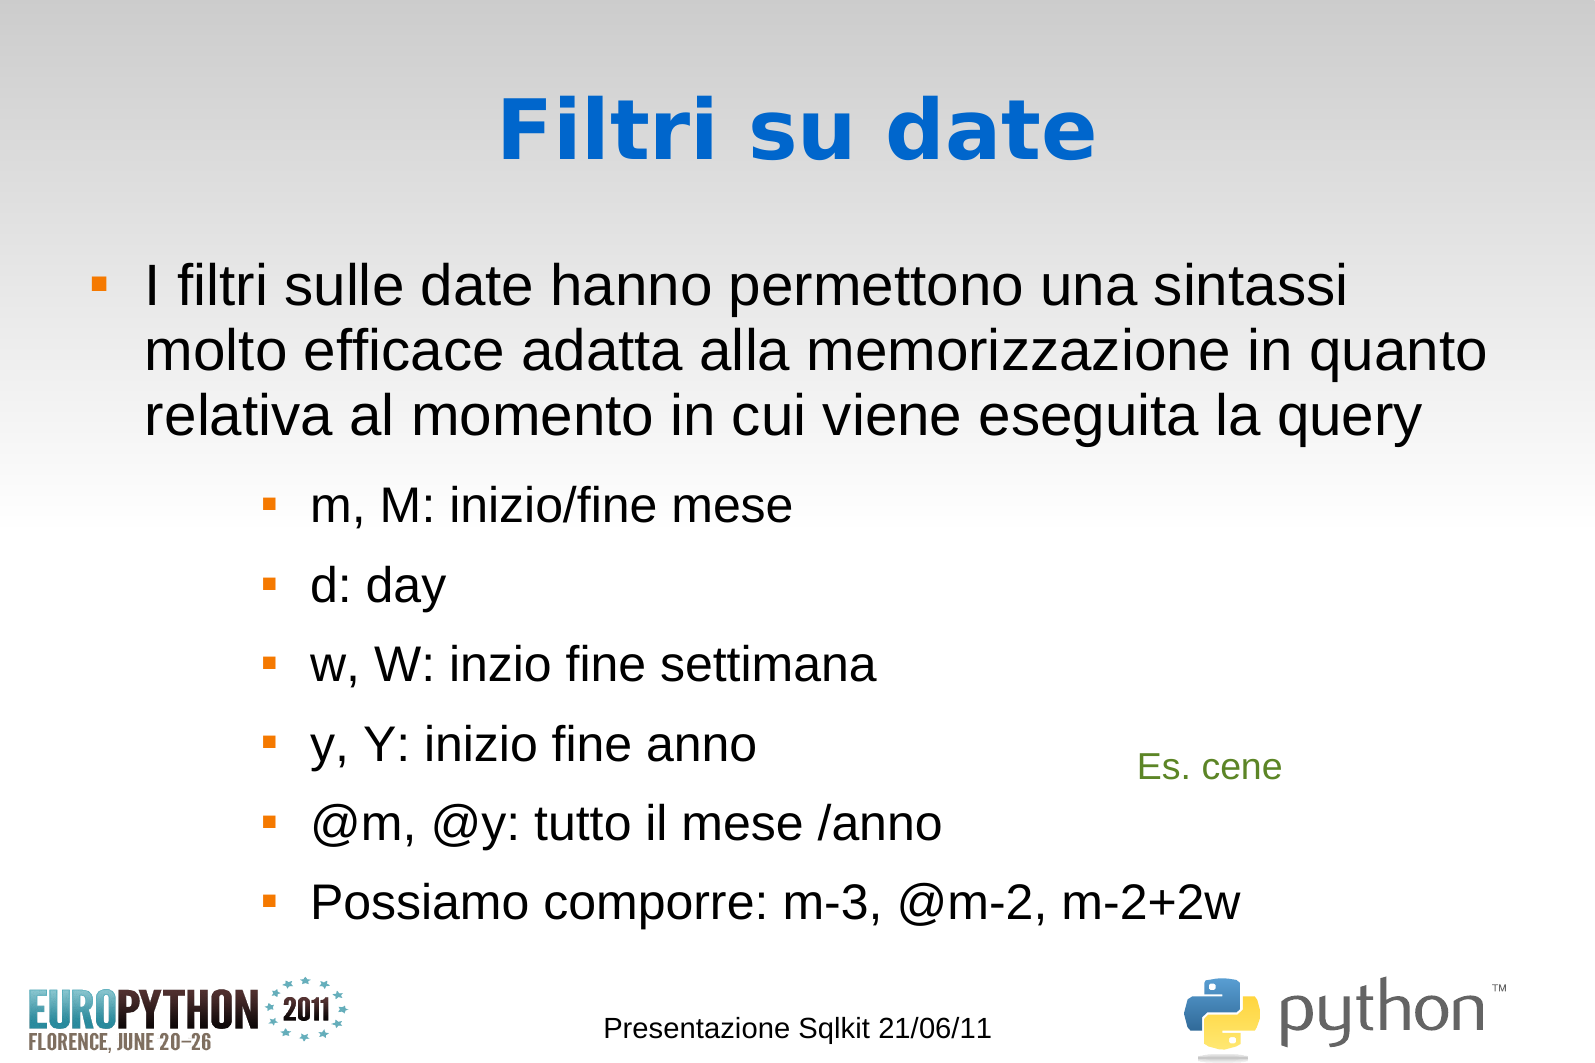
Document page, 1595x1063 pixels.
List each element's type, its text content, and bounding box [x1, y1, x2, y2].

title Filtri su date [79, 49, 1515, 213]
text_box Es. cene [1122, 738, 1298, 796]
picture [29, 974, 355, 1058]
list I filtri sulle date hanno permettono una sintassi molto efficace adatta alla memorizzazione in quanto relativa al momento in cui viene eseguita la query m, M: inizio/fine mese d: day w, W: inzio fine settimana y, Y: inizio fine anno @m, @y: tutto il mese /anno Possiamo comporre: m-3, @m-2, m-2+2w [74, 253, 1510, 940]
